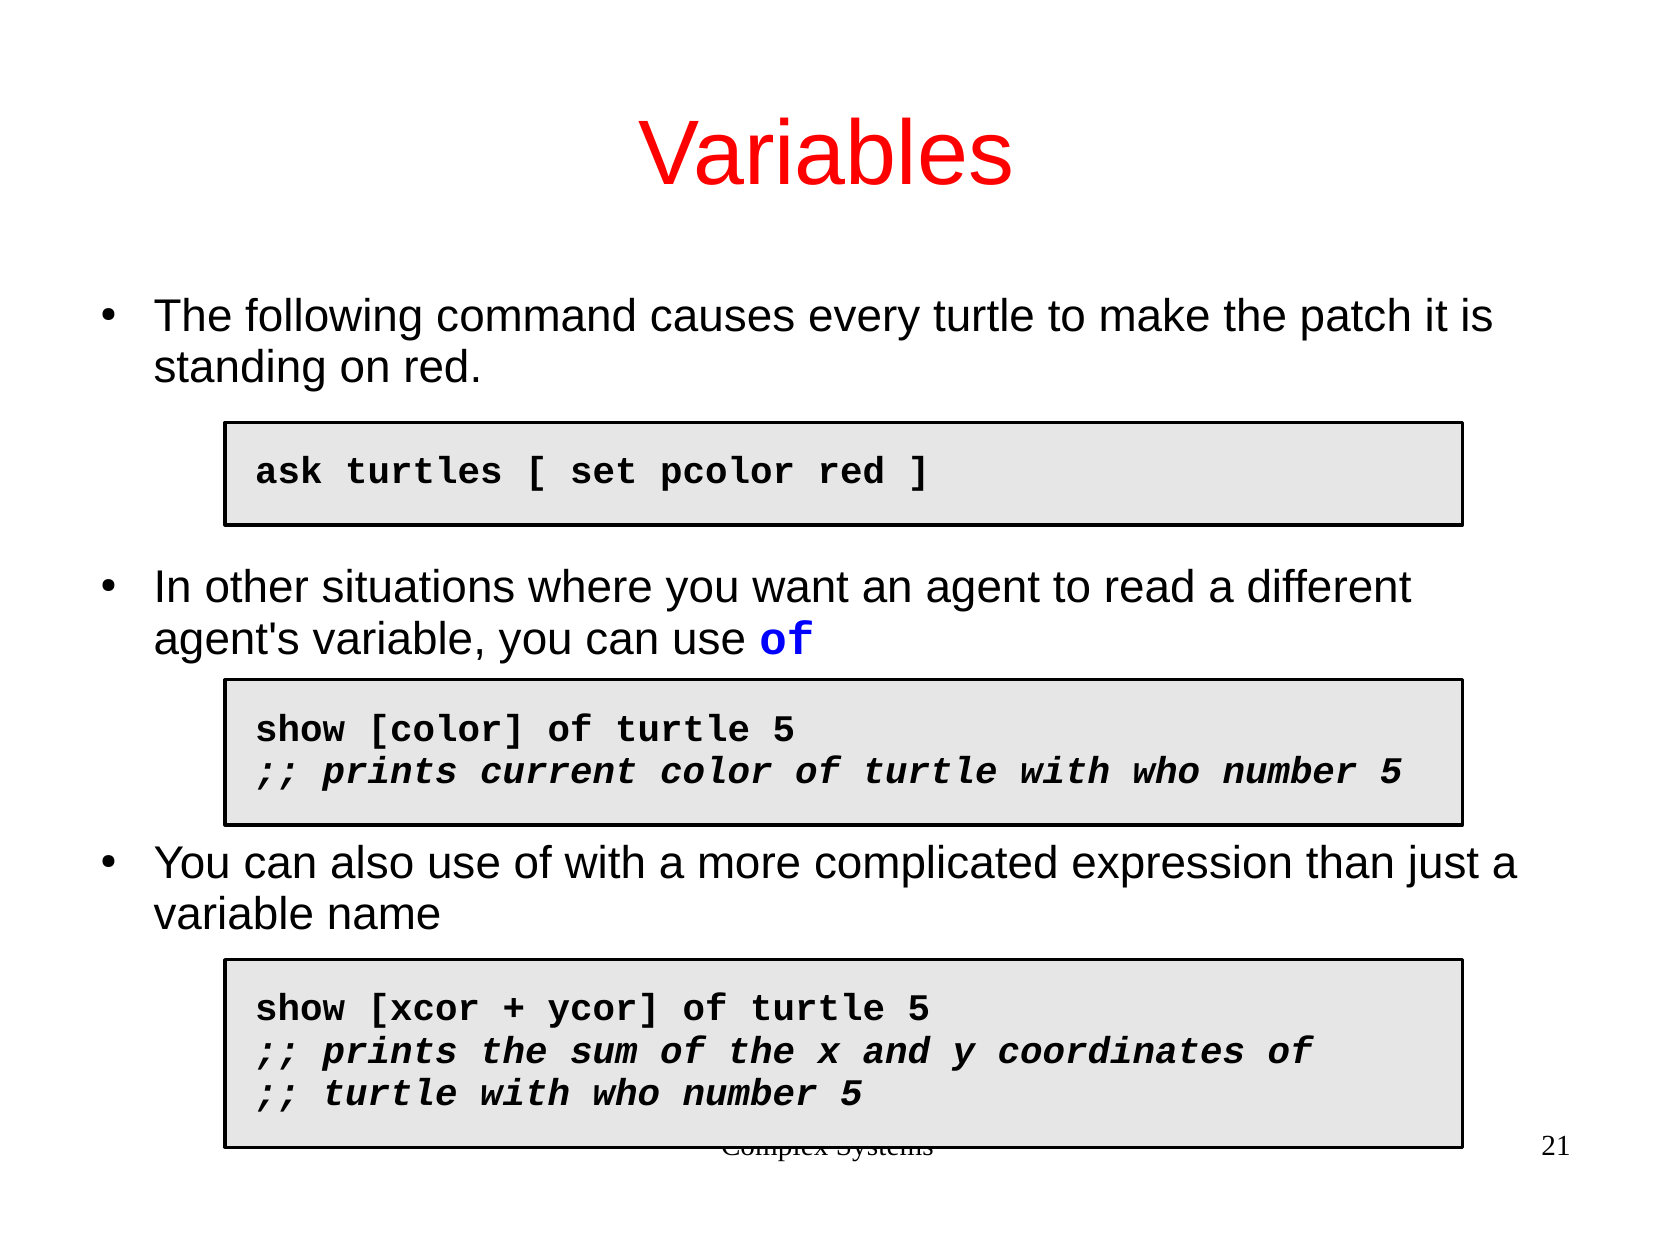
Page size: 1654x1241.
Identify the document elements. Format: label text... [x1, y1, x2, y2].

text_box show [color] of turtle 5 ;; prints current color of turtle with who number 5 [225, 679, 1463, 826]
title Variables [82, 49, 1571, 257]
text_box ask turtles [ set pcolor red ] [225, 422, 1463, 526]
list The following command causes every turtle to make the patch it is standing on red. In other situations where you want an agent to read a different agent's variable, you can use of You can also use of with a more complicated expression than just a variable name [82, 290, 1571, 1109]
text_box show [xcor + ycor] of turtle 5 ;; prints the sum of the x and y coordinates of ;; turtle with who number 5 [225, 959, 1463, 1148]
